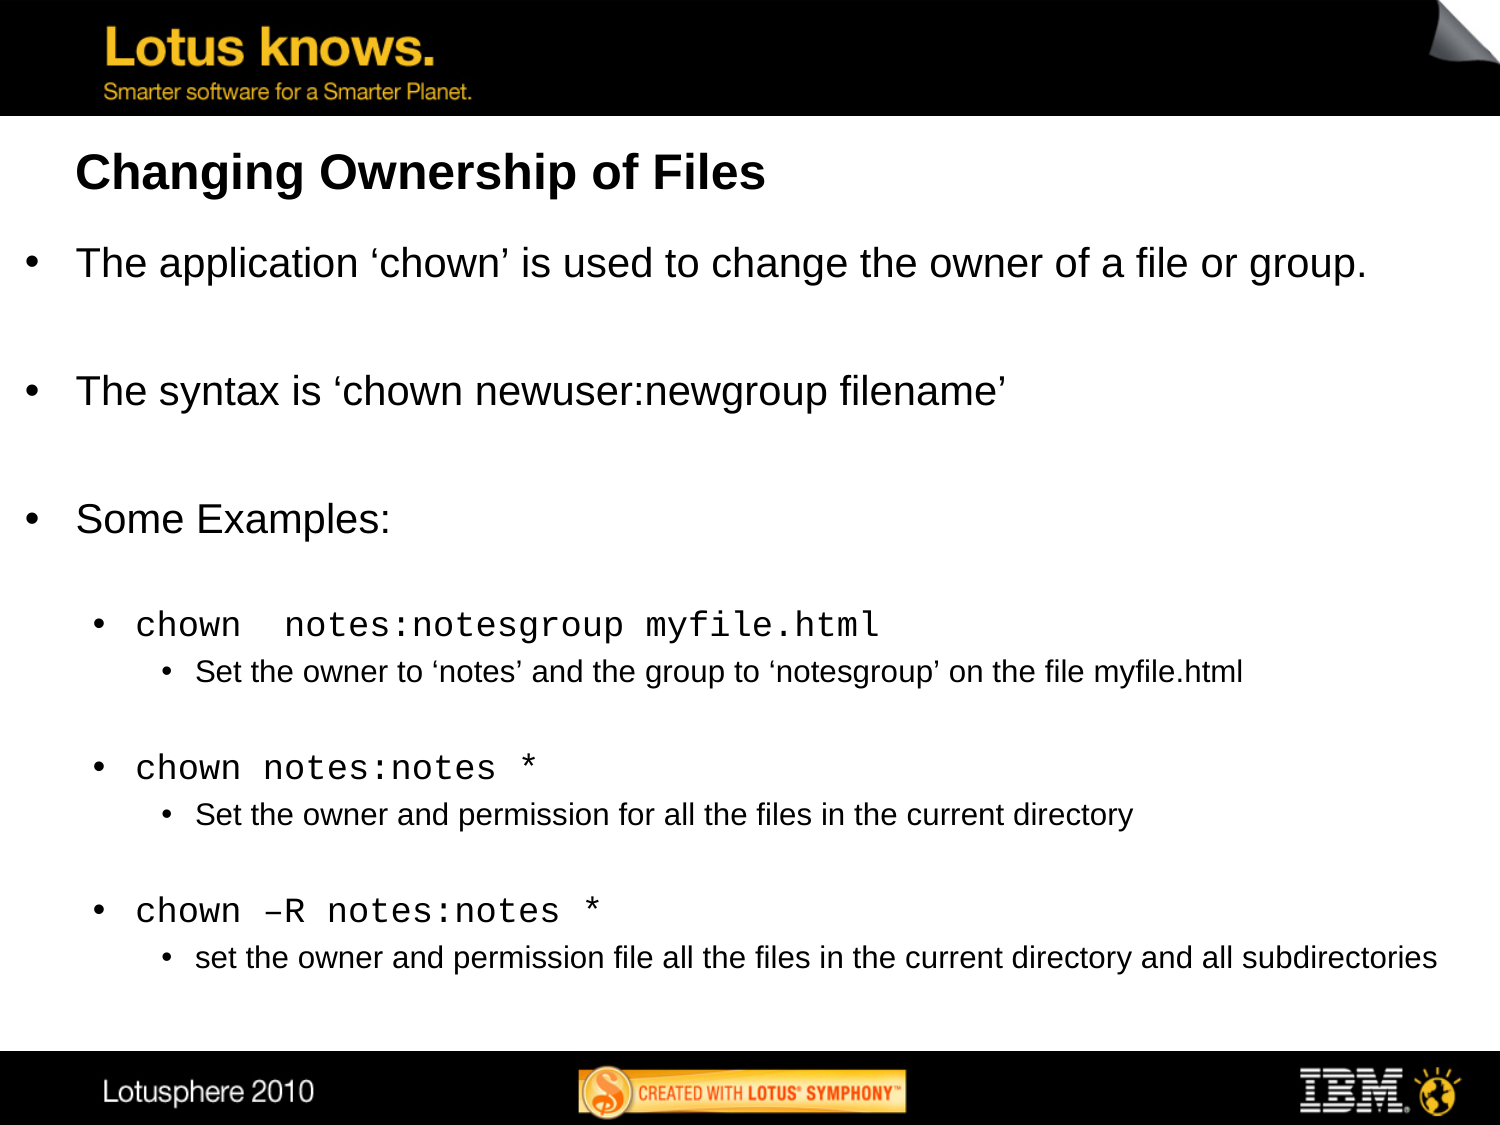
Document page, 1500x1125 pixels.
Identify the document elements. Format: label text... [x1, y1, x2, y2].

list The application ‘chown’ is used to change the owner of a file or group. The syntax is ‘chown newuser:newgroup filename’ Some Examples: chown notes:notesgroup myfile.html Set the owner to ‘notes’ and the group to ‘notesgroup’ on the file myfile.html chown notes:notes * Set the owner and permission for all the files in the current directory chown –R notes:notes * set the owner and permission file all the files in the current directory and all subdirectories [24, 237, 1476, 1026]
picture [0, 0, 1500, 114]
title Changing Ownership of Files [74, 137, 1475, 200]
picture [0, 1053, 1500, 1125]
